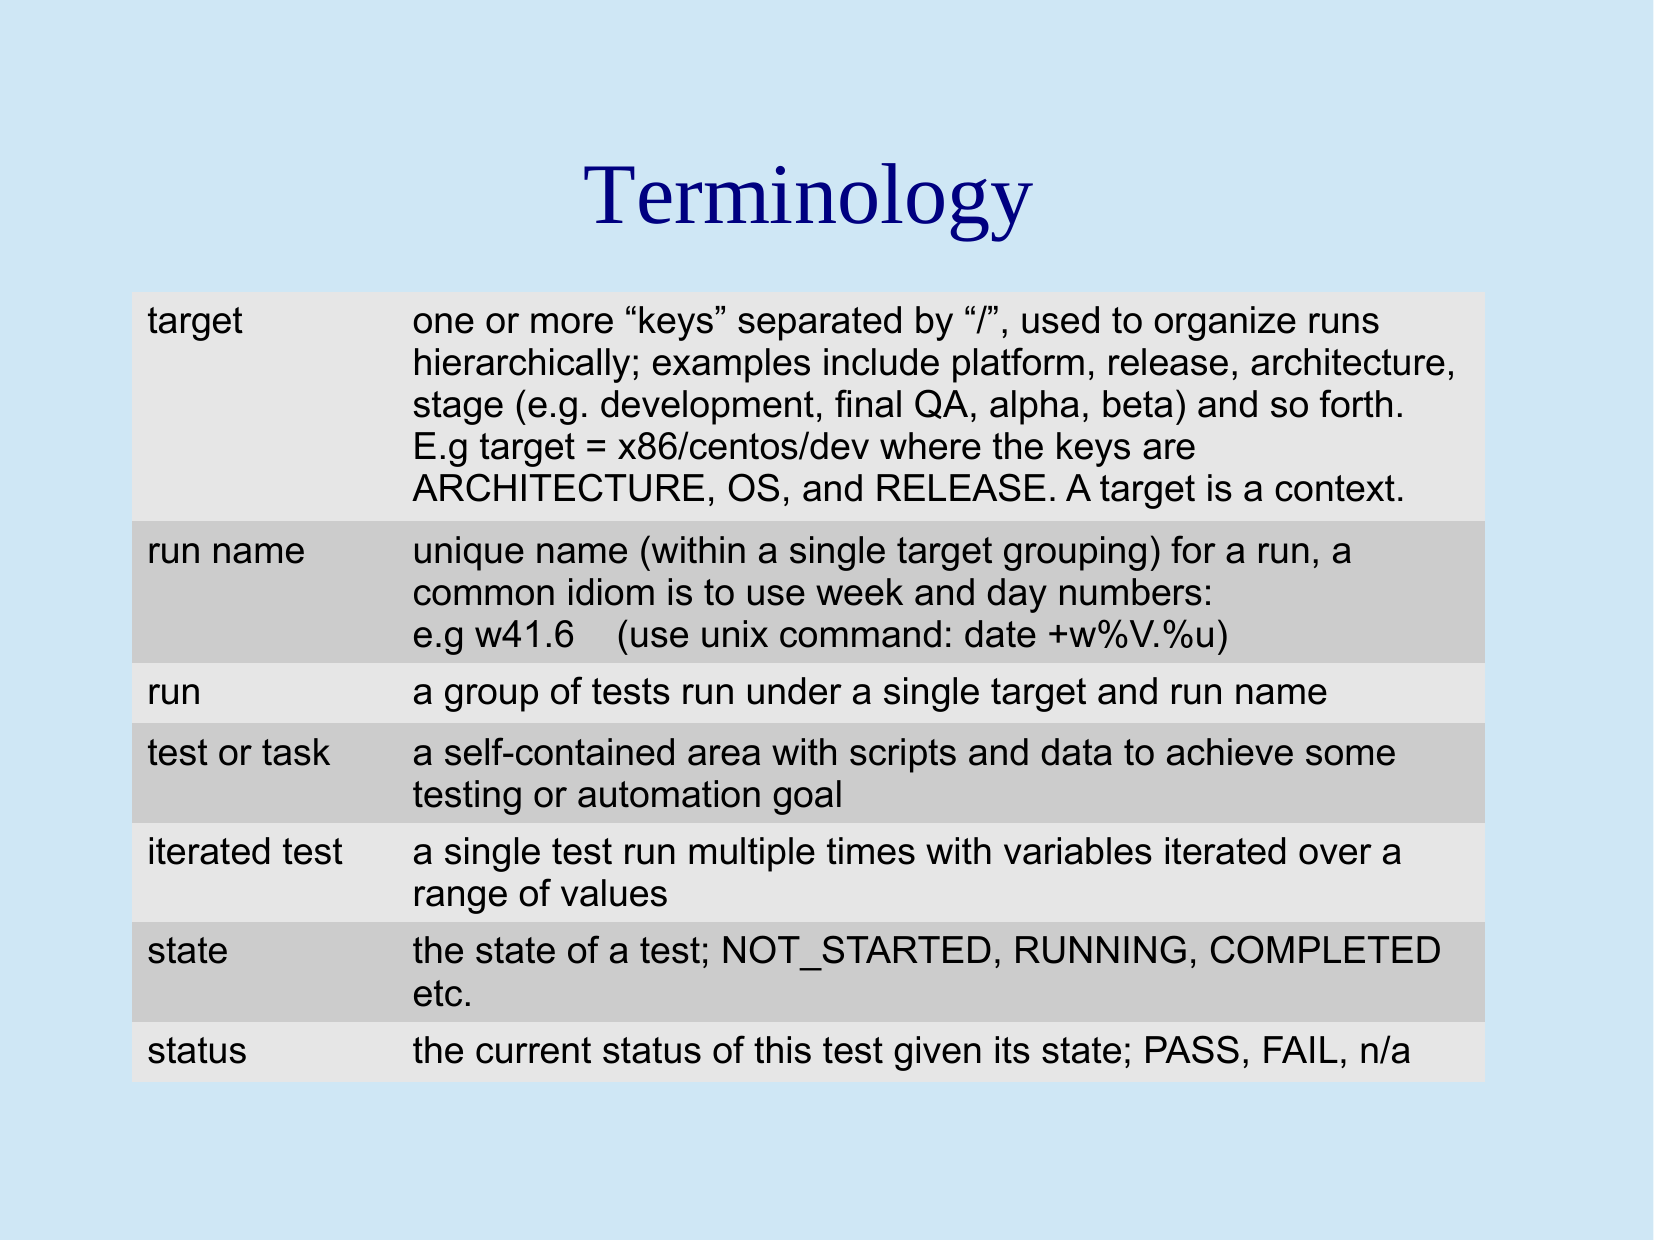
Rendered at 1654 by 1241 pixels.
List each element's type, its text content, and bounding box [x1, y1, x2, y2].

table_cell run [132, 663, 398, 723]
table_cell test or task [132, 723, 398, 823]
table_cell state [132, 922, 398, 1022]
table_cell status [132, 1022, 398, 1082]
table_cell a self-contained area with scripts and data to achieve some testing or automation goal [398, 723, 1485, 823]
table_cell the state of a test; NOT_STARTED, RUNNING, COMPLETED etc. [398, 922, 1485, 1022]
table_cell a group of tests run under a single target and run name [398, 663, 1485, 723]
table_cell iterated test [132, 823, 398, 922]
table_cell run name [132, 521, 398, 663]
table_header target [132, 292, 398, 521]
table_cell the current status of this test given its state; PASS, FAIL, n/a [398, 1022, 1485, 1082]
table_cell unique name (within a single target grouping) for a run, a common idiom is to use week and day numbers: e.g w41.6 (use unix command: date +w%V.%u) [398, 521, 1485, 663]
table_header one or more “keys” separated by “/”, used to organize runs hierarchically; examples include platform, release, architecture, stage (e.g. development, final QA, alpha, beta) and so forth. E.g target = x86/centos/dev where the keys are ARCHITECTURE, OS, and RELEASE. A target is a context. [398, 292, 1485, 521]
table_cell a single test run multiple times with variables iterated over a range of values [398, 823, 1485, 922]
title Terminology [82, 90, 1536, 298]
